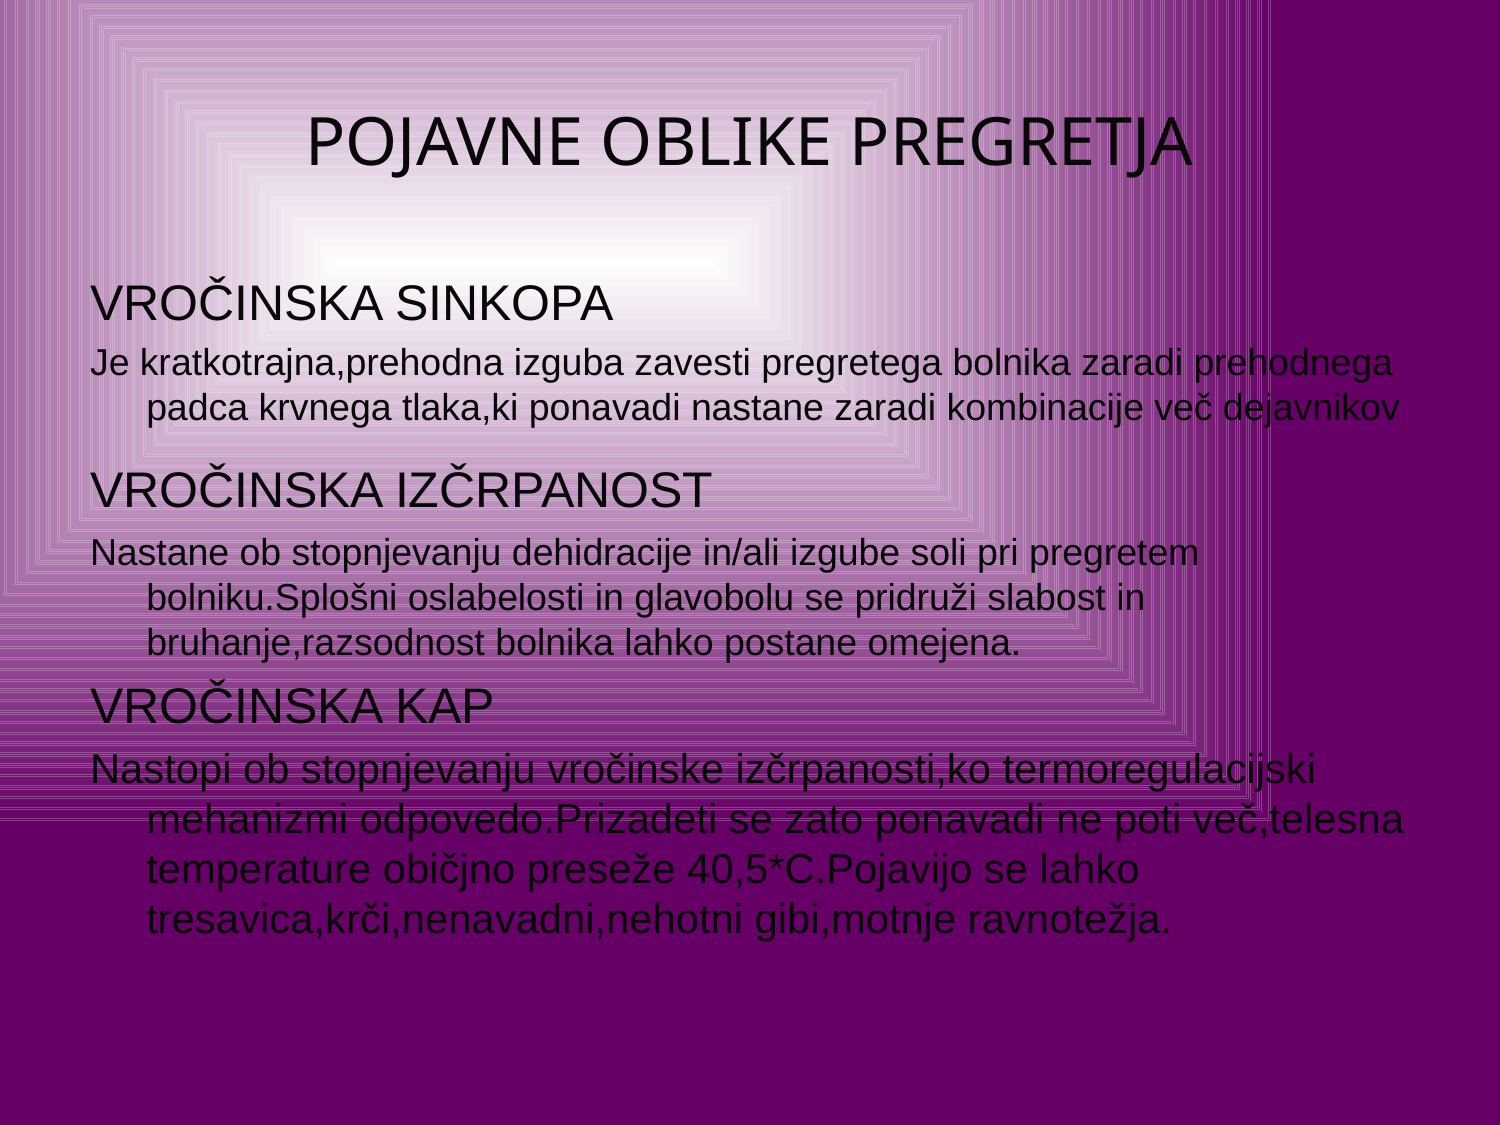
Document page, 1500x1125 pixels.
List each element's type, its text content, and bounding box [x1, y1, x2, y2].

list VROČINSKA SINKOPA Je kratkotrajna,prehodna izguba zavesti pregretega bolnika zaradi prehodnega padca krvnega tlaka,ki ponavadi nastane zaradi kombinacije več dejavnikov VROČINSKA IZČRPANOST Nastane ob stopnjevanju dehidracije in/ali izgube soli pri pregretem bolniku.Splošni oslabelosti in glavobolu se pridruži slabost in bruhanje,razsodnost bolnika lahko postane omejena. VROČINSKA KAP Nastopi ob stopnjevanju vročinske izčrpanosti,ko termoregulacijski mehanizmi odpovedo.Prizadeti se zato ponavadi ne poti več,telesna temperature običjno preseže 40,5*C.Pojavijo se lahko tresavica,krči,nenavadni,nehotni gibi,motnje ravnotežja. [75, 262, 1425, 1005]
title POJAVNE OBLIKE PREGRETJA [75, 45, 1425, 233]
